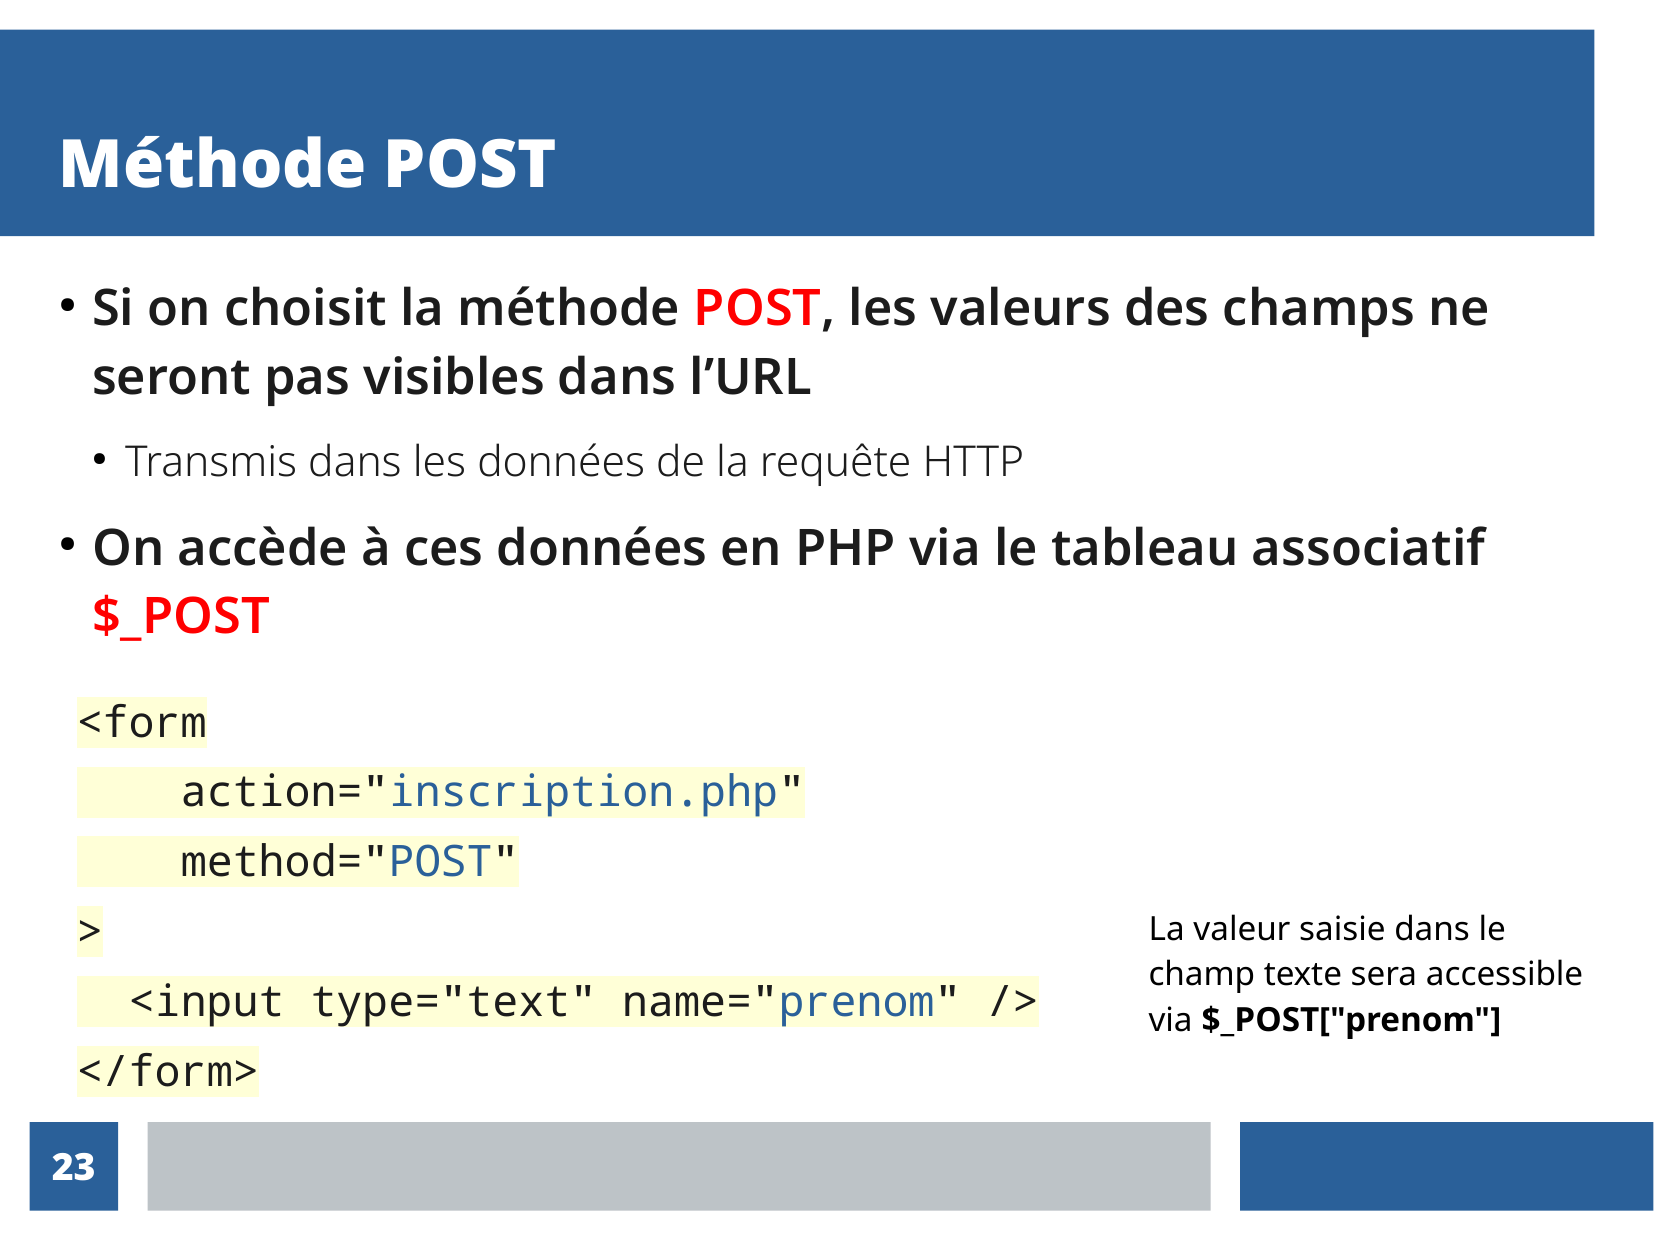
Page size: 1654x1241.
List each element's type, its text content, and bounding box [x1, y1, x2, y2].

text_box La valeur saisie dans le champ texte sera accessible via $_POST["prenom"] [1133, 897, 1607, 1111]
list <form action="inscription.php" method="POST" > <input type="text" name="prenom" /> </form> [76, 696, 1134, 1099]
list Si on choisit la méthode POST, les valeurs des champs ne seront pas visibles dans l’URL Transmis dans les données de la requête HTTP On accède à ces données en PHP via le tableau associatif $_POST [59, 271, 1565, 650]
title Méthode POST [59, 59, 1595, 207]
